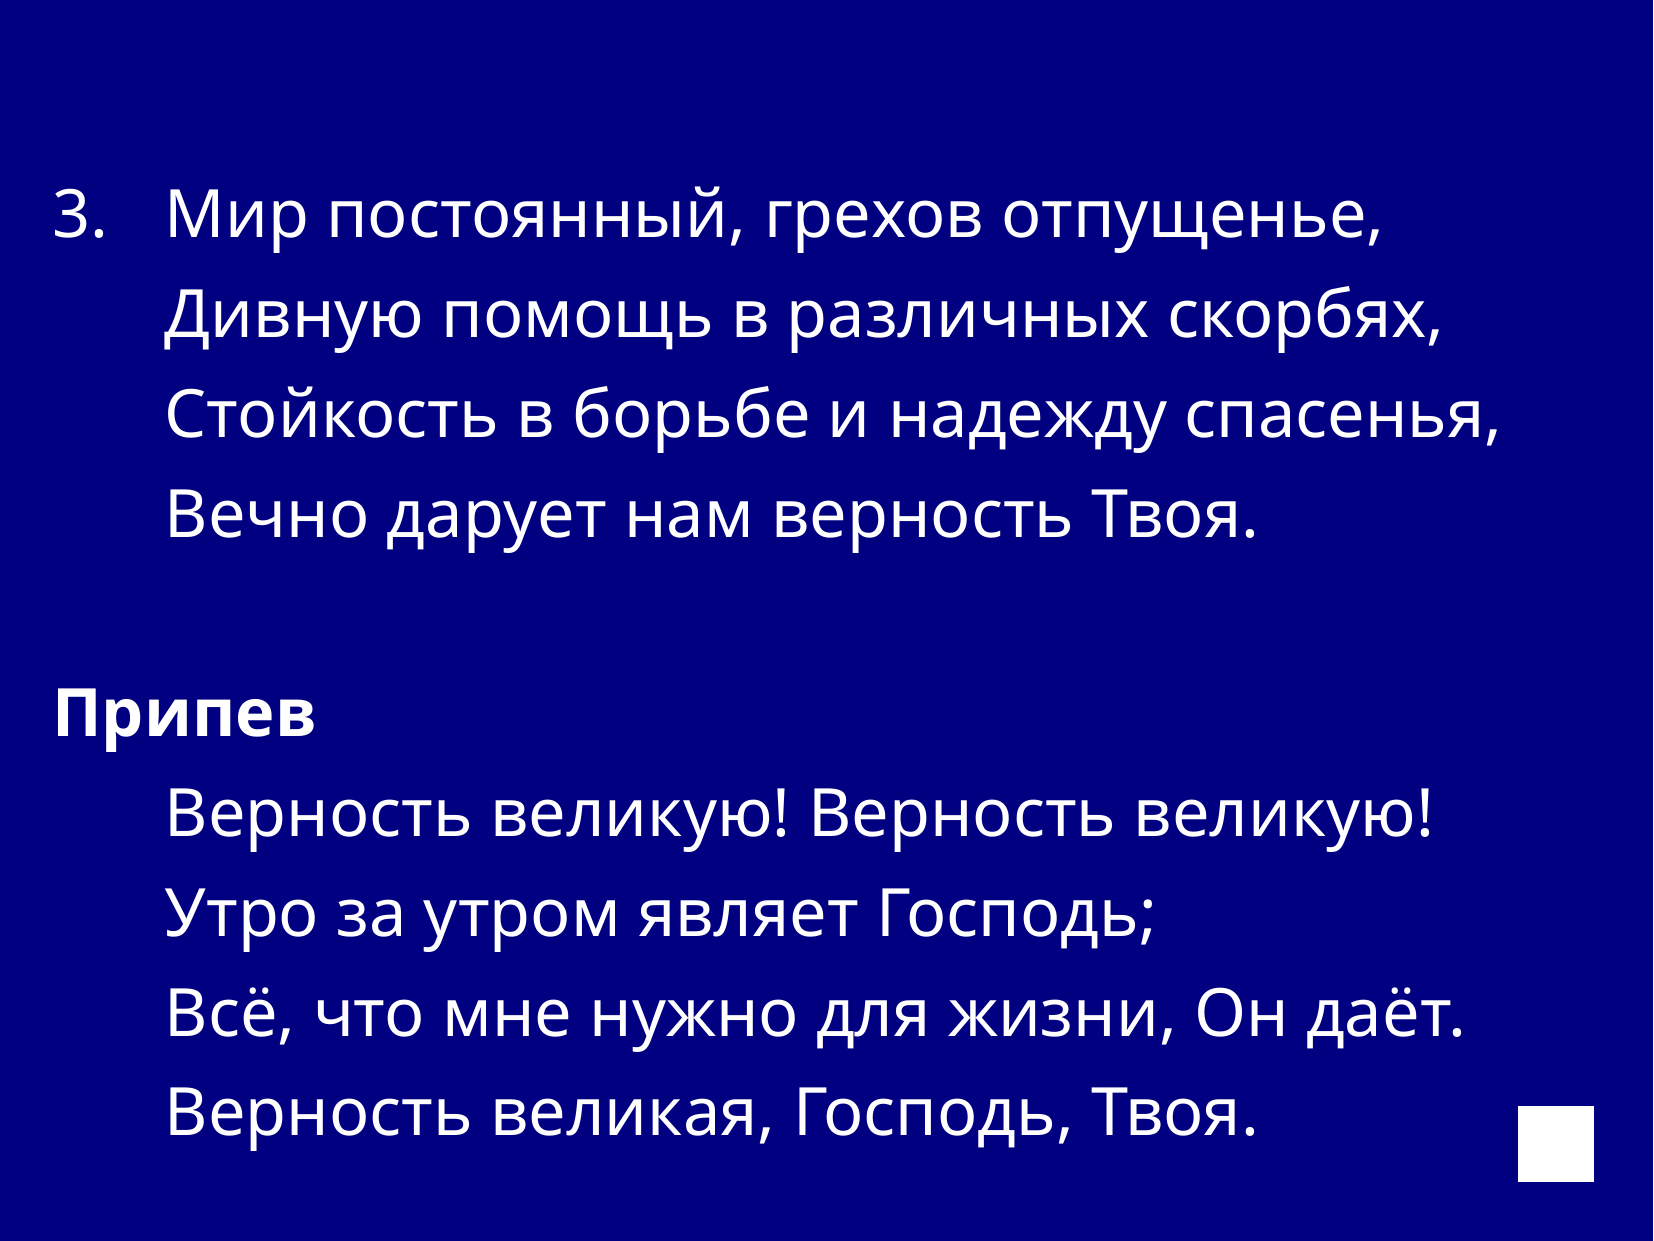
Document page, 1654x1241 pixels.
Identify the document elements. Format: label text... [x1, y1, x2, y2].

text_box 3. Мир постоянный, грехов отпущенье, Дивную помощь в различных скорбях, Стойкость в борьбе и надежду спасенья, Вечно дарует нам верность Твоя. Припев Верность великую! Верность великую! Утро за утром являет Господь; Всё, что мне нужно для жизни, Он даёт. Верность великая, Господь, Твоя. [37, 150, 1653, 1163]
text_box [1518, 1163, 1594, 1182]
